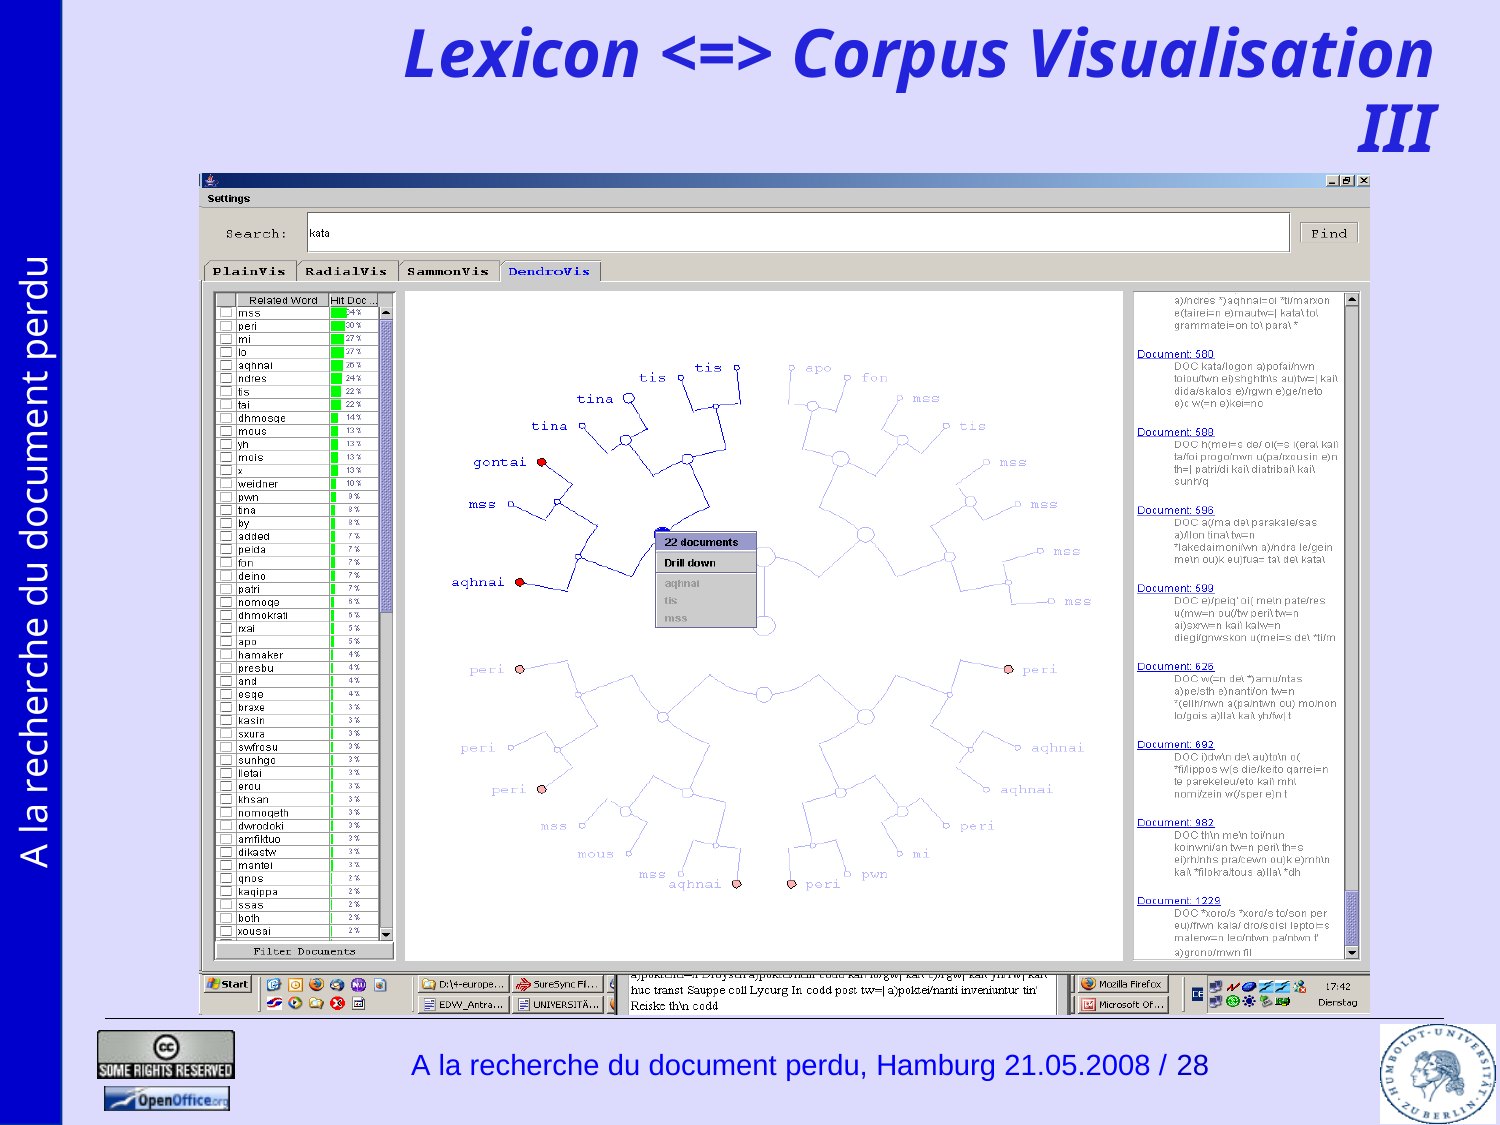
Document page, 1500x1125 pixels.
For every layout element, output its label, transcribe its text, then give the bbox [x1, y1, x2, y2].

picture [97, 1030, 235, 1079]
title Lexicon <=> Corpus Visualisation III [321, 0, 1436, 186]
picture [104, 1086, 230, 1111]
picture [199, 173, 1370, 1016]
picture [1380, 1024, 1496, 1124]
